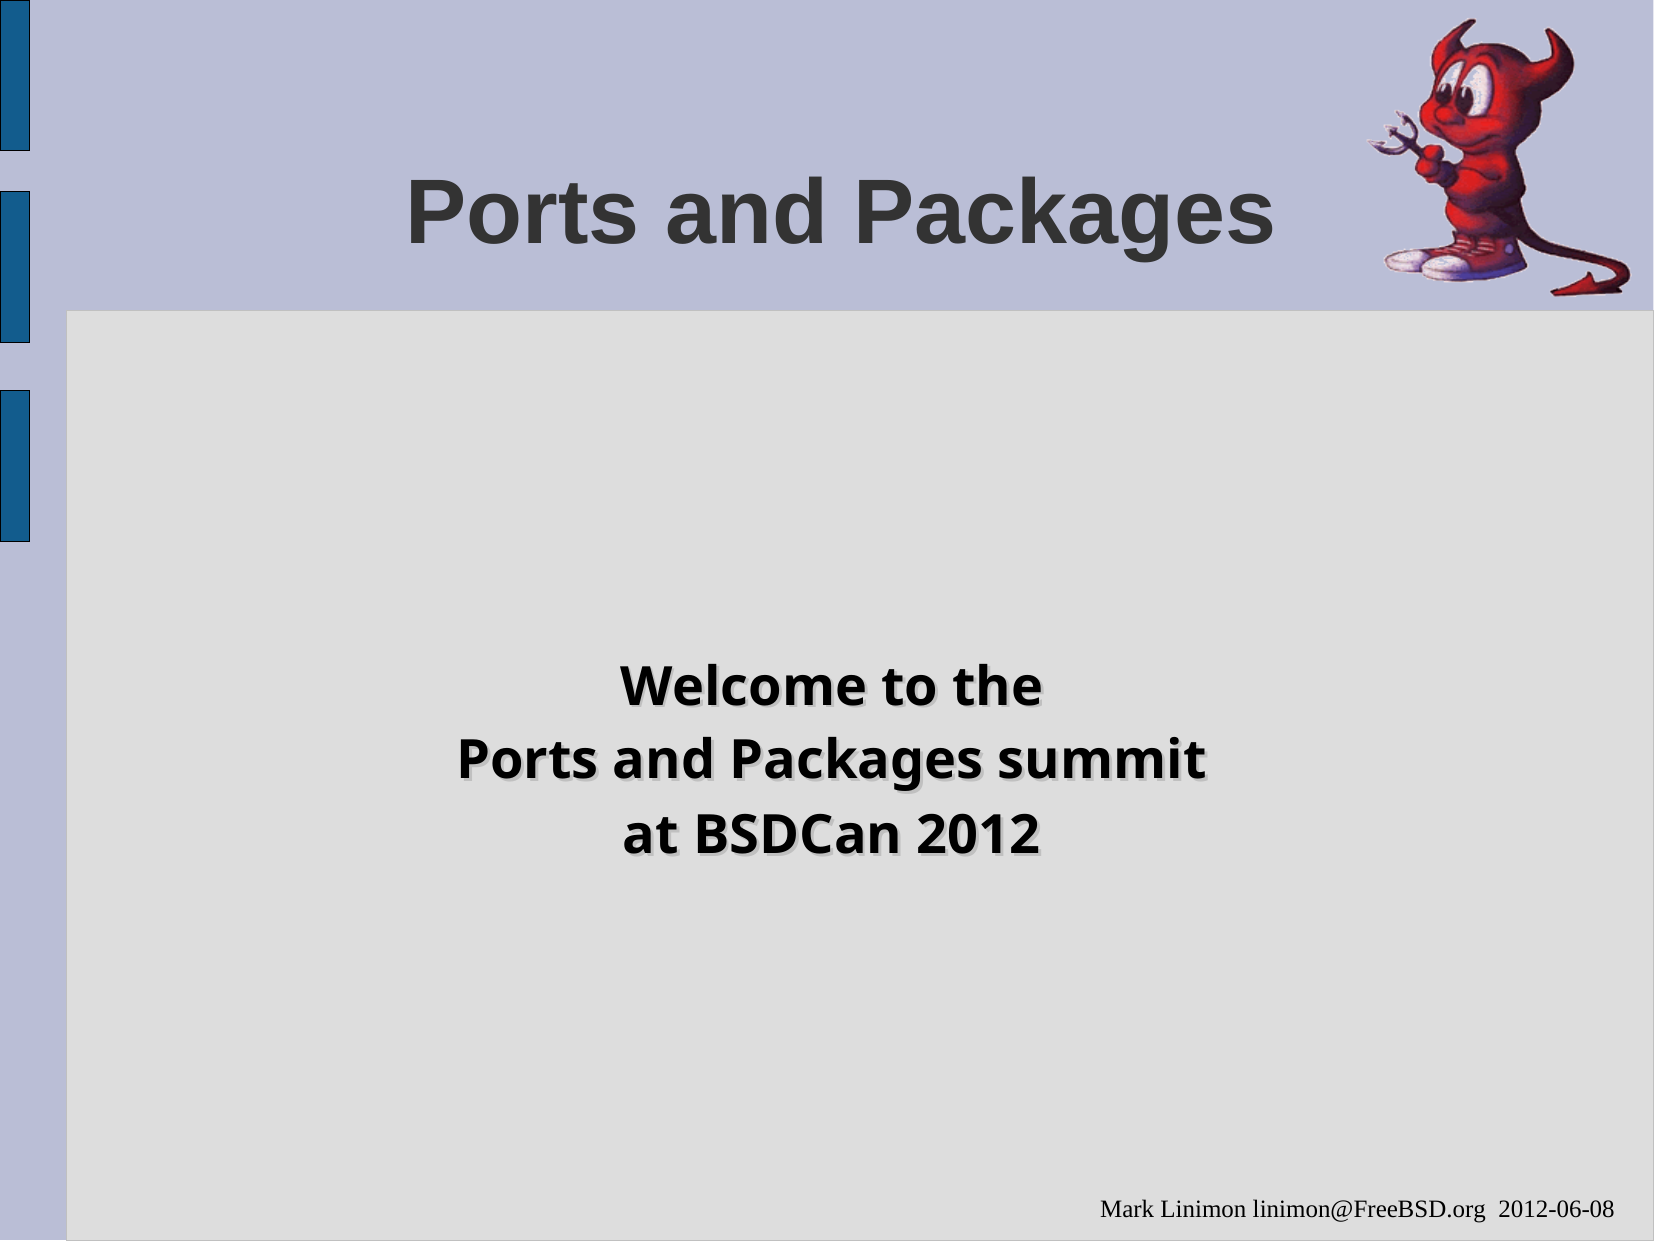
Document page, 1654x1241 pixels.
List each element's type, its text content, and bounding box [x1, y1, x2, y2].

text_box Mark Linimon linimon@FreeBSD.org 2012-06-08 [1100, 1195, 1639, 1225]
text_box Welcome to the Ports and Packages summit at BSDCan 2012 [50, 647, 1614, 837]
title Ports and Packages [135, 108, 1548, 316]
picture [1361, 14, 1635, 300]
